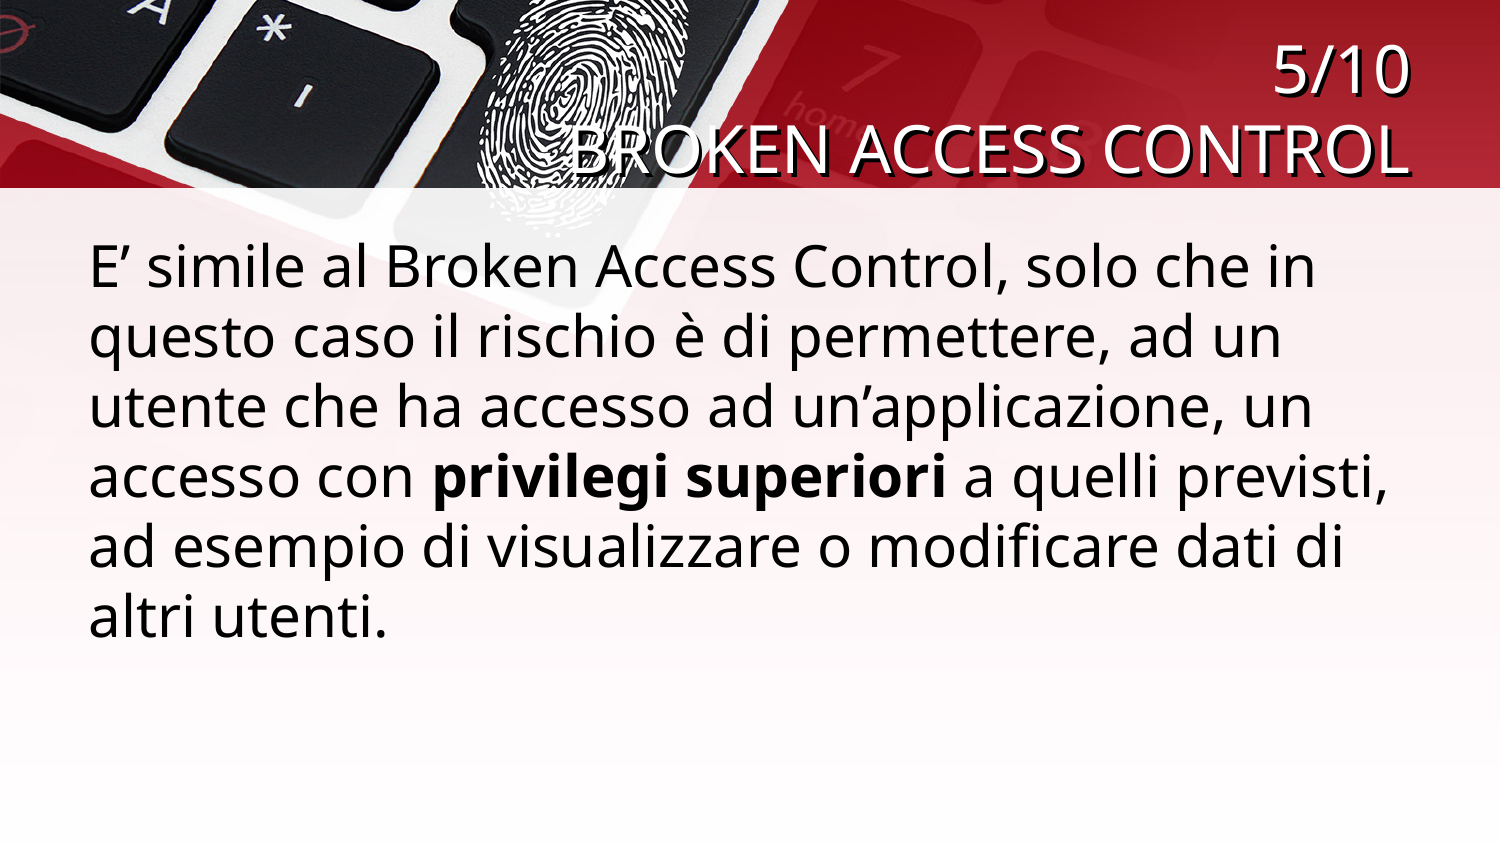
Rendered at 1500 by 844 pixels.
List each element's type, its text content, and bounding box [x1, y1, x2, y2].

title 5/10 BROKEN ACCESS CONTROL [73, 46, 1427, 168]
picture [0, 0, 1500, 844]
list E’ simile al Broken Access Control, solo che in questo caso il rischio è di permettere, ad un utente che ha accesso ad un’applicazione, un accesso con privilegi superiori a quelli previsti, ad esempio di visualizzare o modificare dati di altri utenti. [73, 221, 1418, 773]
